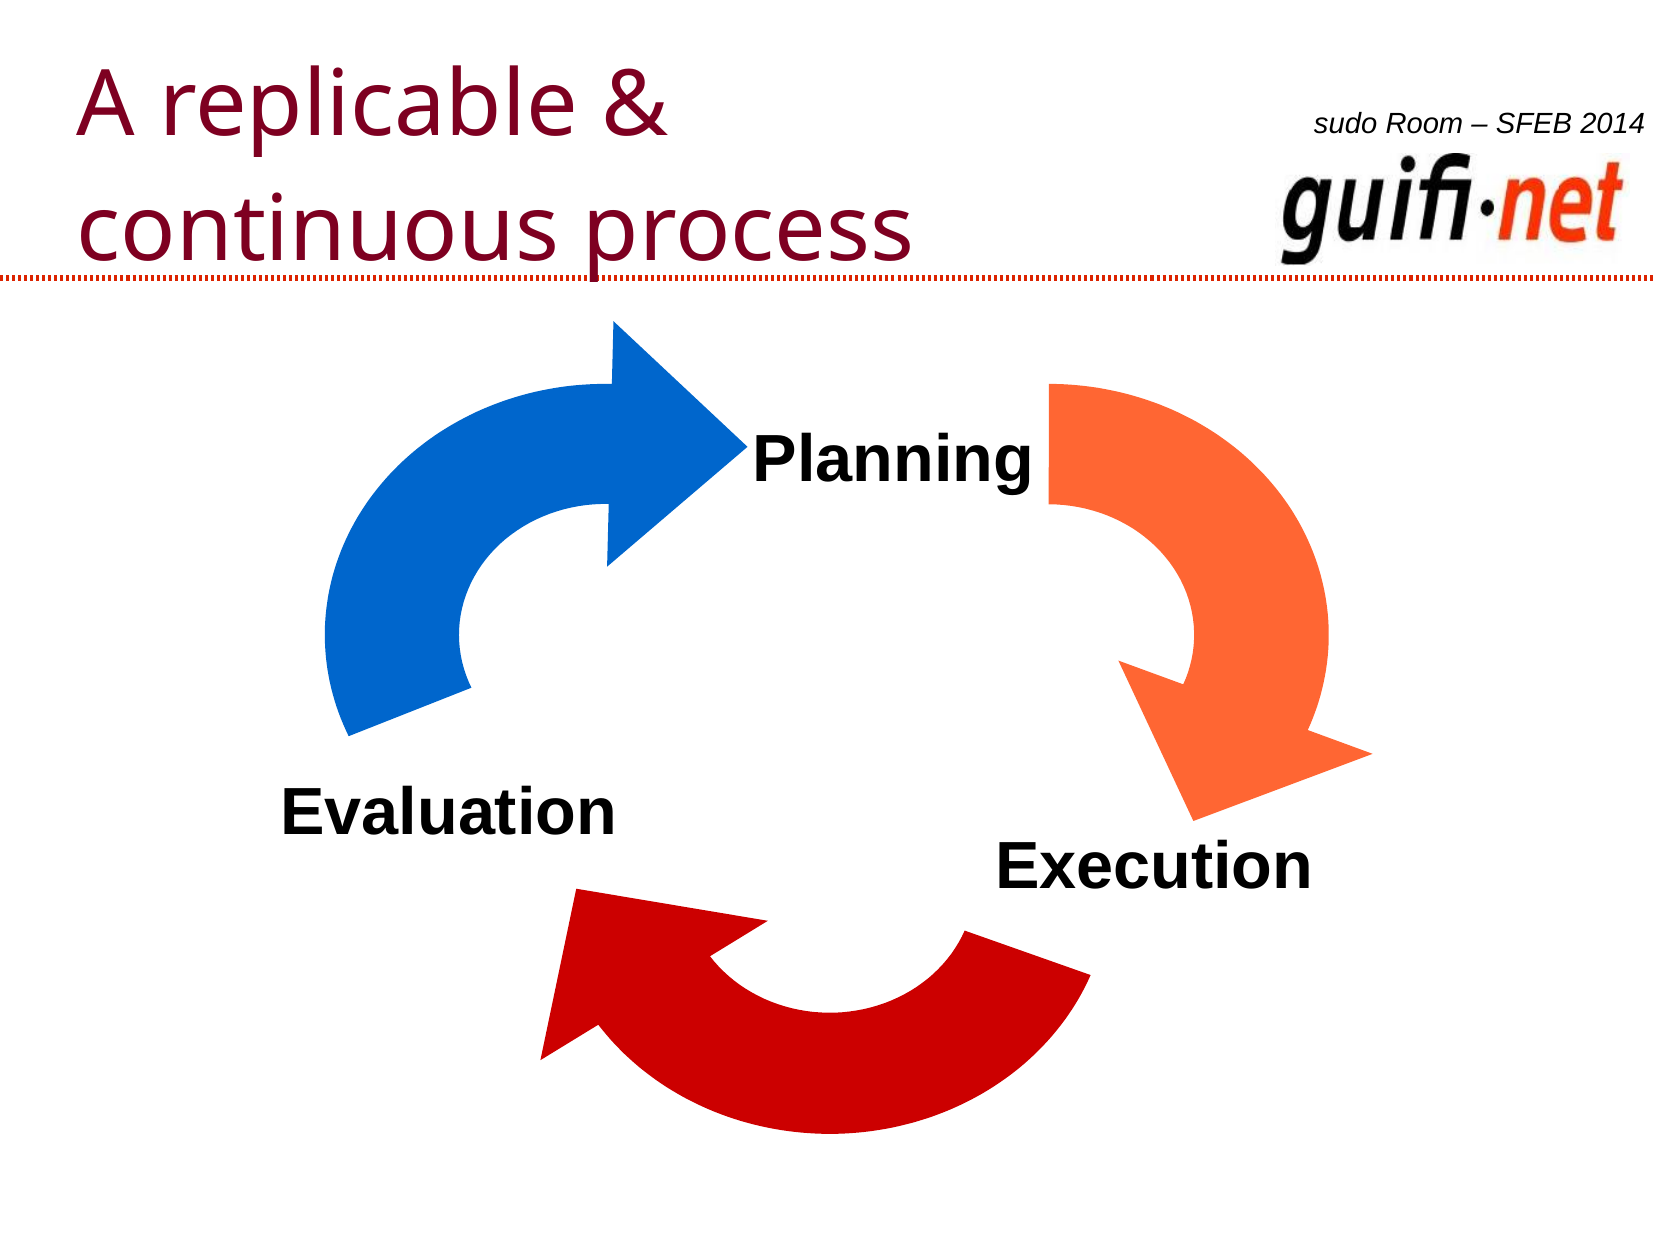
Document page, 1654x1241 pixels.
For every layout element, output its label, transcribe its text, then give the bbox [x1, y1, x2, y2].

text_box sudo Room – SFEB 2014 [1299, 100, 1654, 148]
text_box Execution [980, 820, 1388, 911]
text_box Planning [738, 413, 1063, 503]
text_box [1048, 383, 1373, 820]
title A replicable & continuous process [76, 55, 1093, 270]
text_box [324, 321, 738, 737]
text_box Evaluation [265, 766, 674, 857]
picture [1275, 153, 1630, 266]
text_box [540, 888, 1091, 1134]
